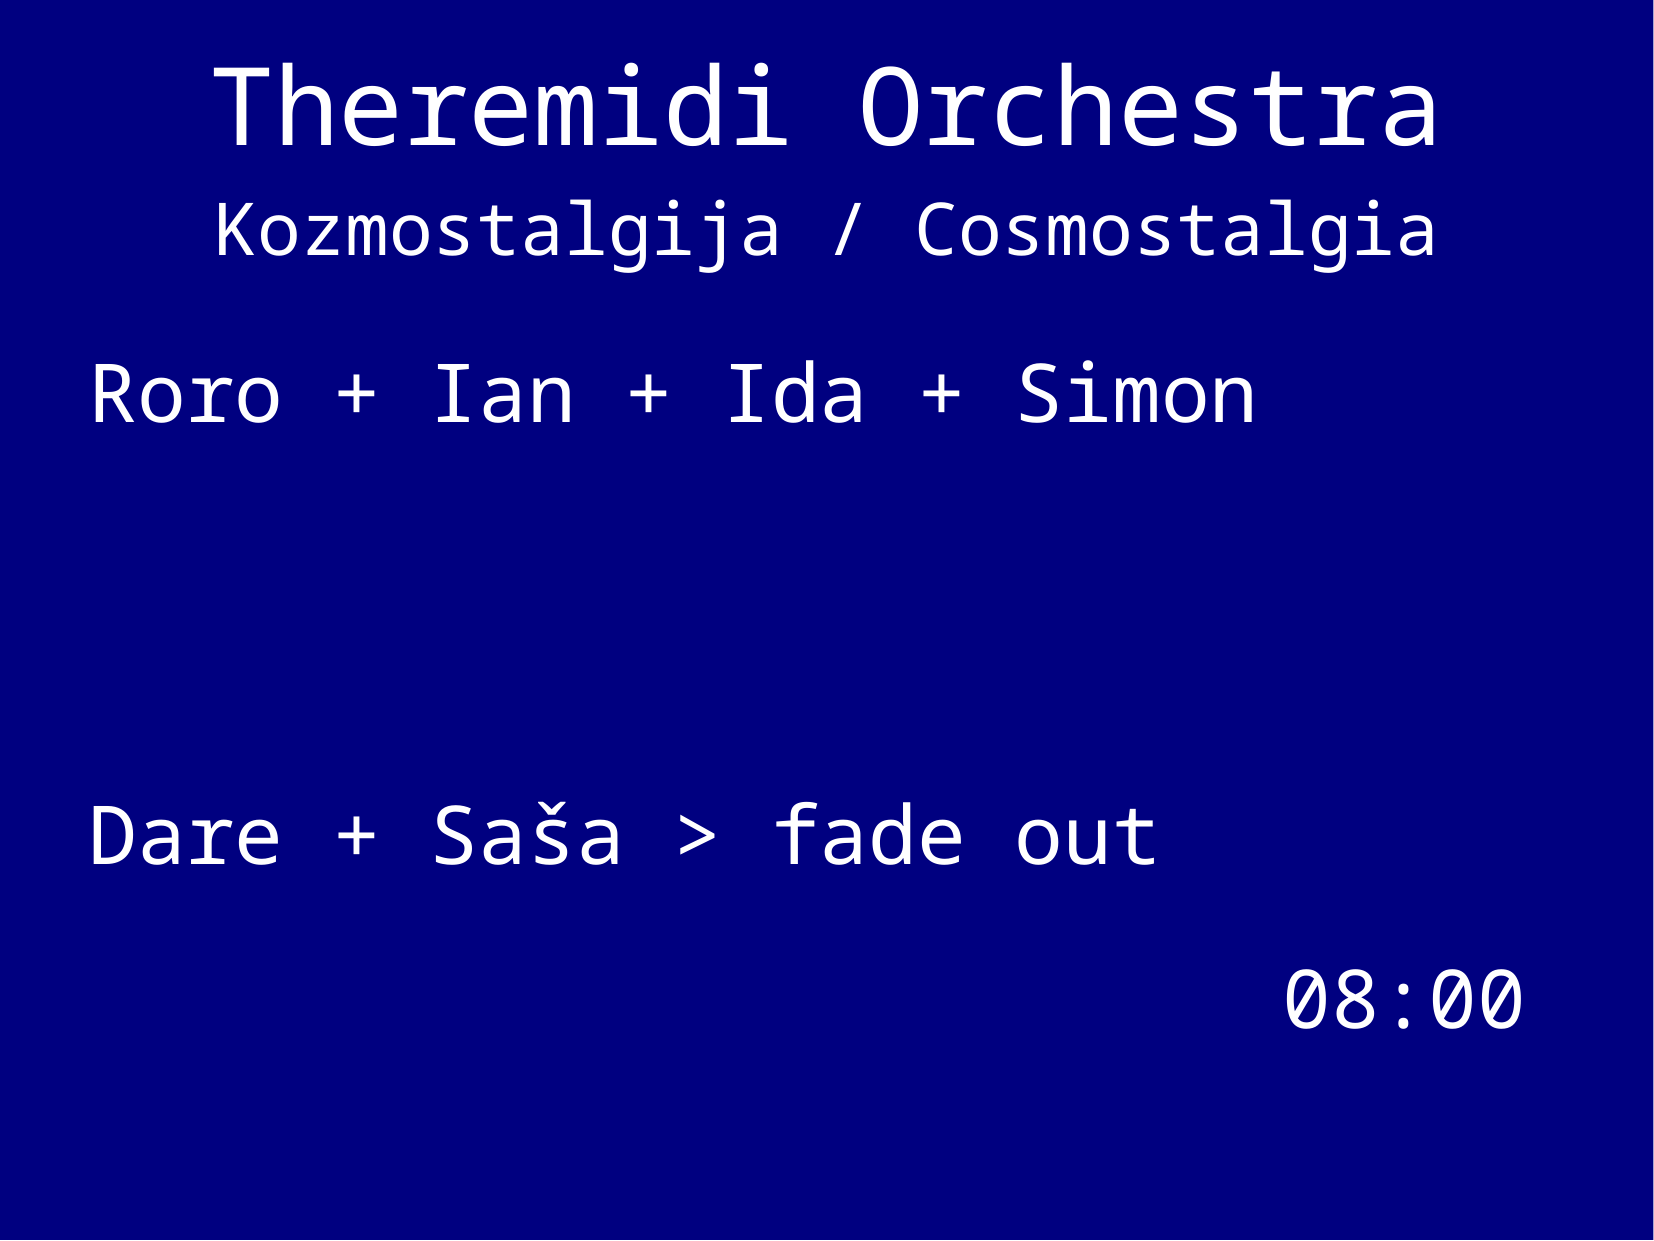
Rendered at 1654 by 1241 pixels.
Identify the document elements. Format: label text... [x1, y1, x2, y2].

text_box 08:00 [1282, 900, 1620, 1096]
subtitle Roro + Ian + Ida + Simon Dare + Saša > fade out [88, 272, 1566, 1063]
title Theremidi Orchestra Kozmostalgija / Cosmostalgia [82, 49, 1571, 257]
